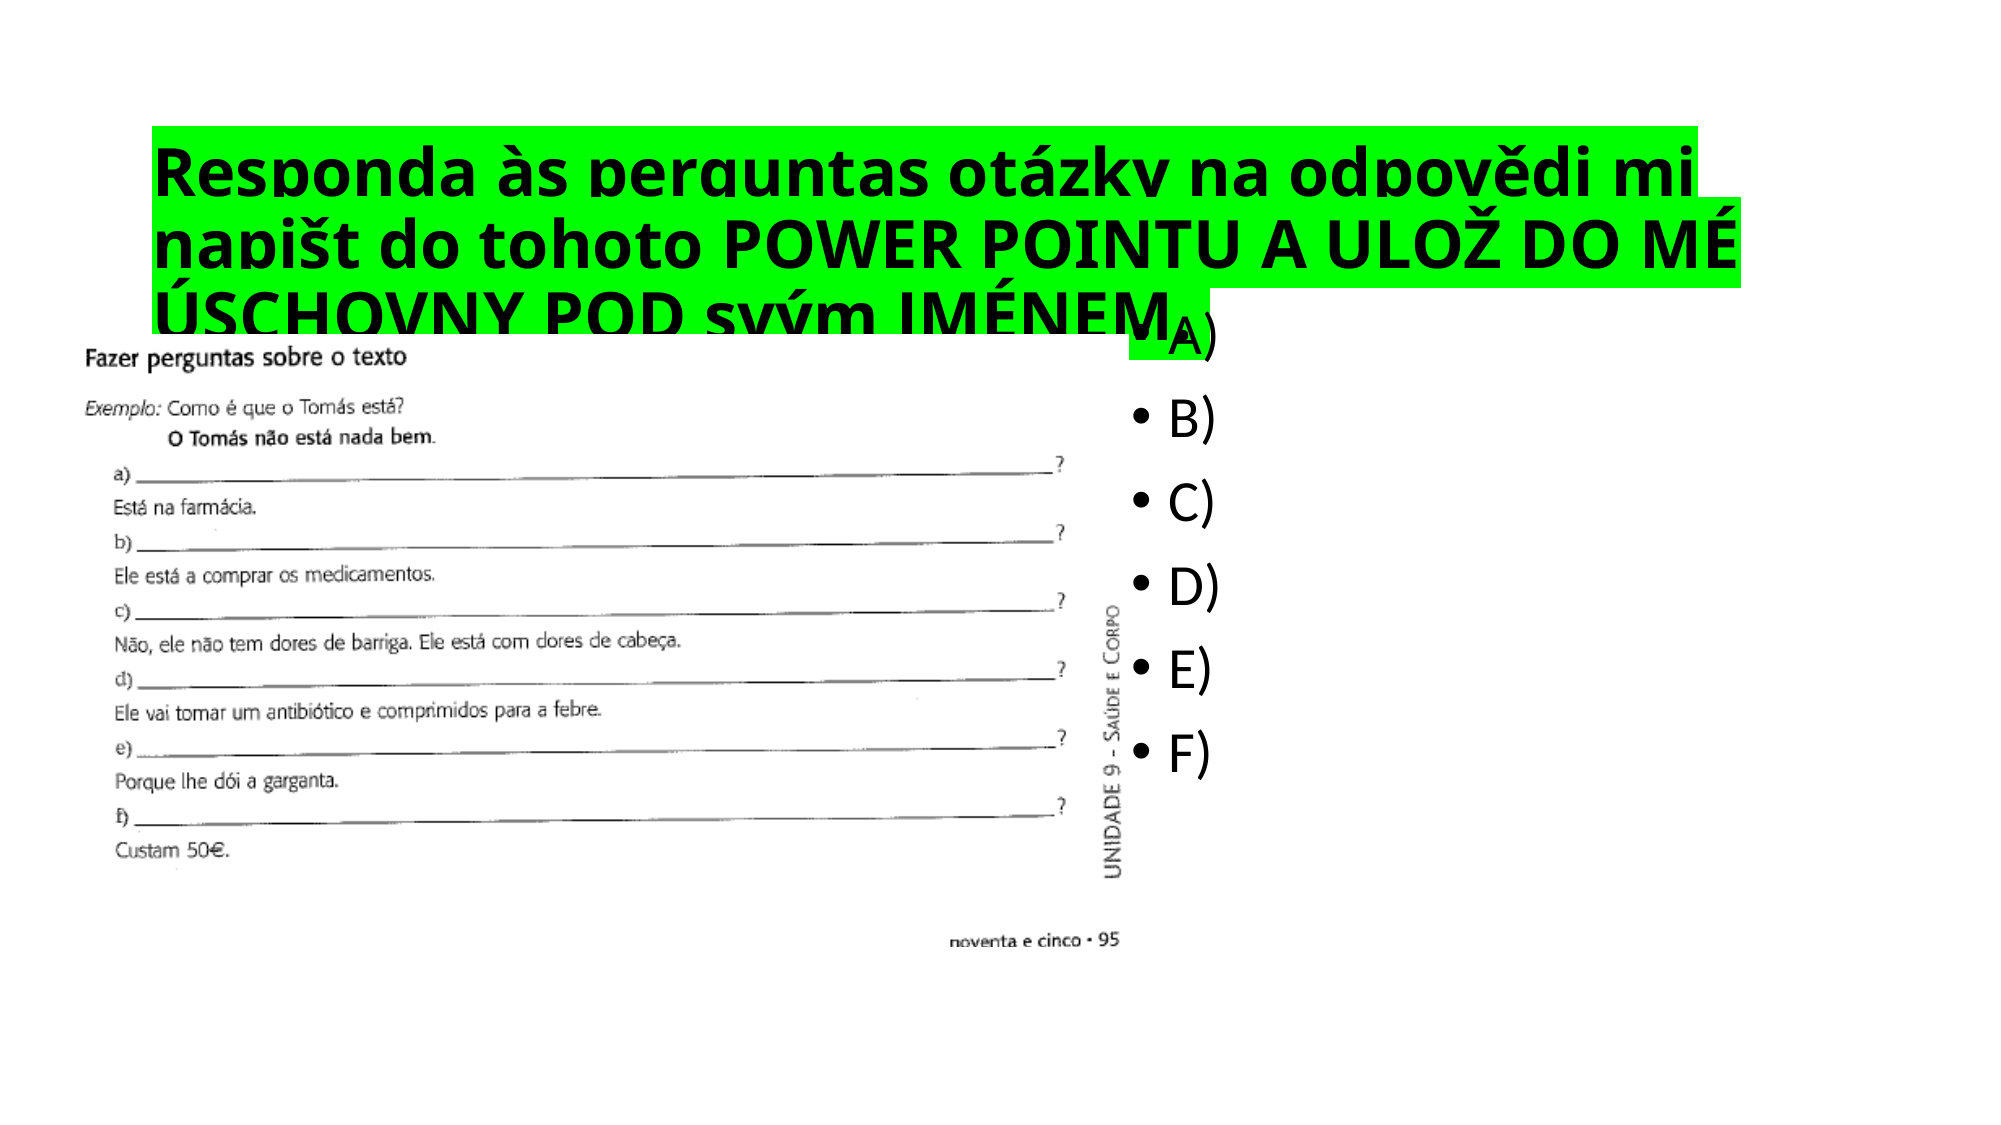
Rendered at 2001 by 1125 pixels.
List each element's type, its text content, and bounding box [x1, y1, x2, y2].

picture [82, 334, 1116, 947]
title Responda às perguntas otázky na odpovědi mi napišt do tohoto POWER POINTU A ULOŽ DO MÉ ÚSCHOVNY POD svým JMÉNEM. [137, 59, 1863, 278]
list A) B) C) D) E) F) [1116, 296, 1967, 1011]
